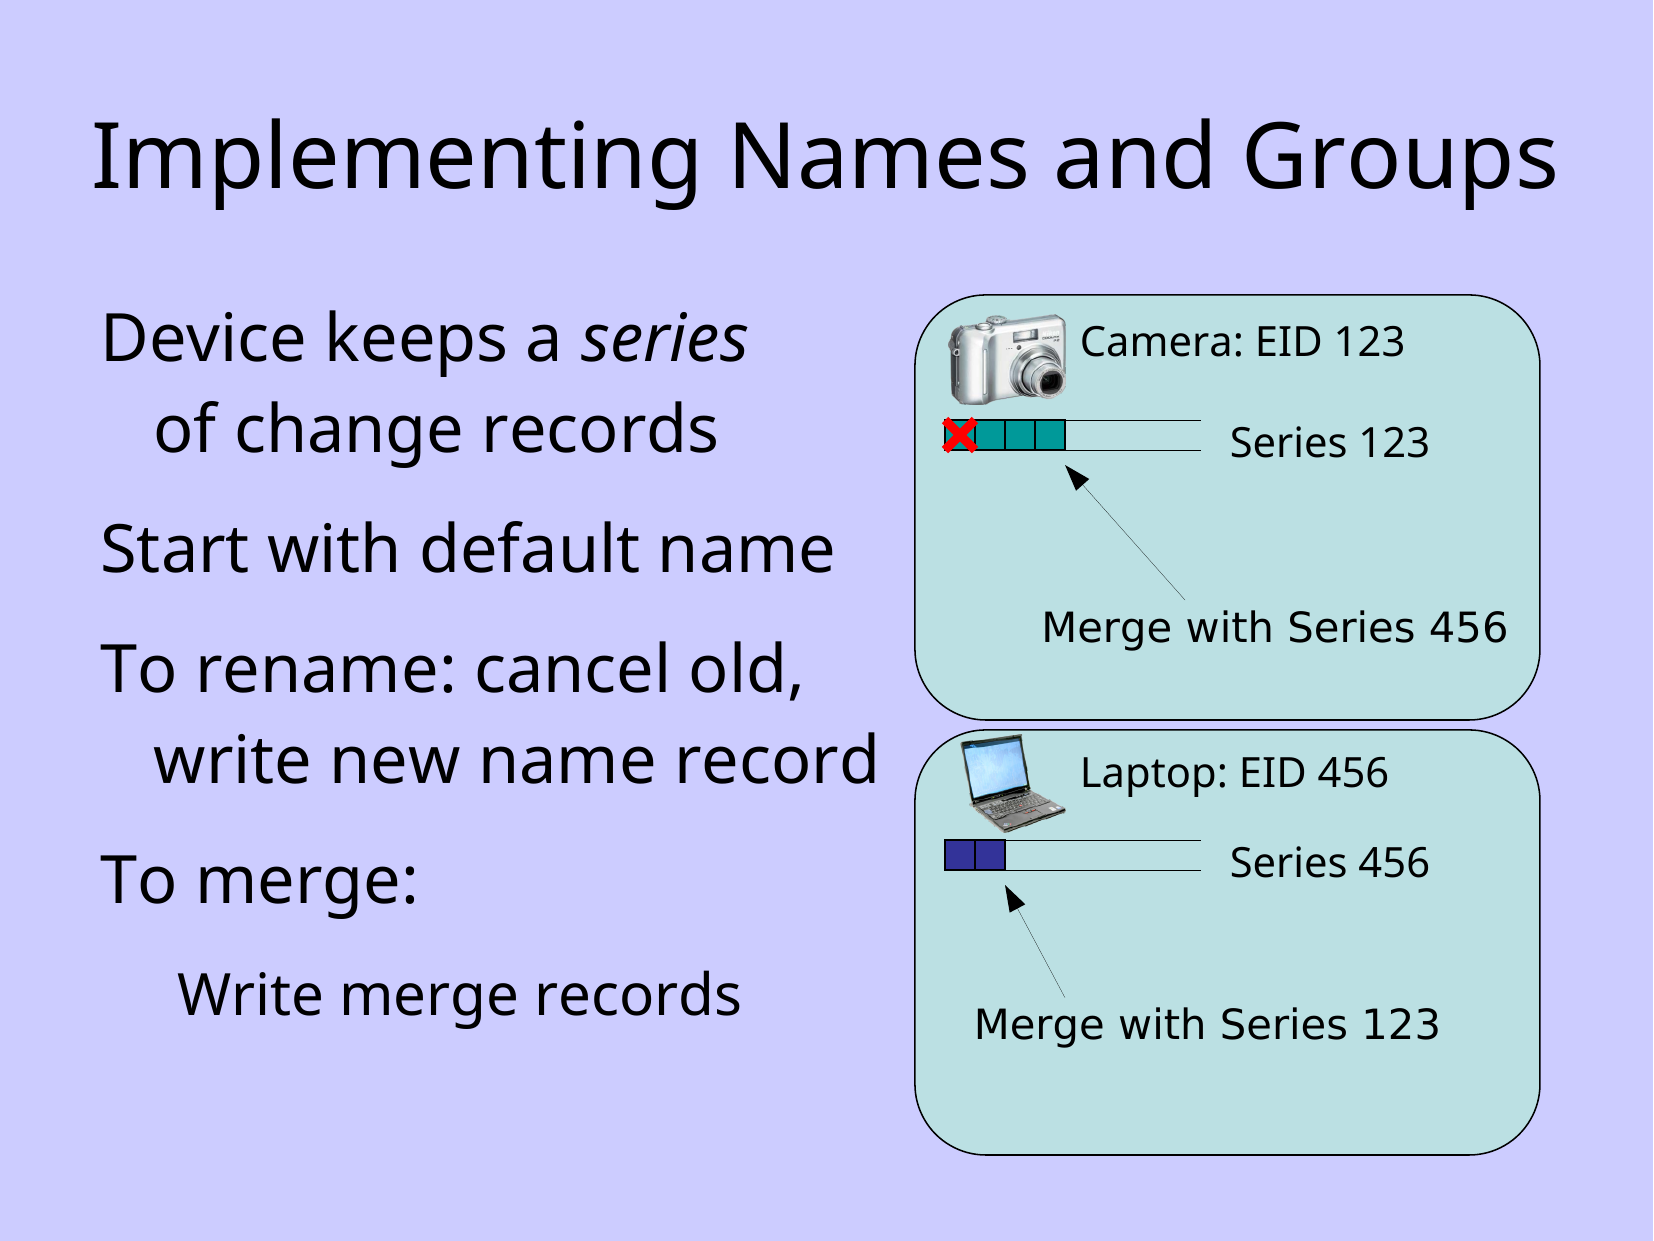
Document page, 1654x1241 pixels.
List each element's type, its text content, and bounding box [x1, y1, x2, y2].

picture [948, 314, 1066, 406]
text_box [914, 734, 1540, 1156]
text_box [914, 294, 1540, 721]
text_box Laptop: EID 456 [1066, 735, 1531, 811]
text_box Series 456 [1215, 825, 1471, 889]
text_box Camera: EID 123 [1065, 304, 1531, 391]
text_box [962, 729, 1496, 735]
text_box Merge with Series 123 [945, 993, 1471, 1058]
list Device keeps a series of change records Start with default name To rename: cancel old, write new name record To merge: Write merge records [82, 290, 916, 1109]
text_box Series 123 [1215, 405, 1471, 469]
title Implementing Names and Groups [82, 49, 1571, 257]
text_box Merge with Series 456 [1005, 596, 1546, 661]
picture [960, 734, 1066, 833]
